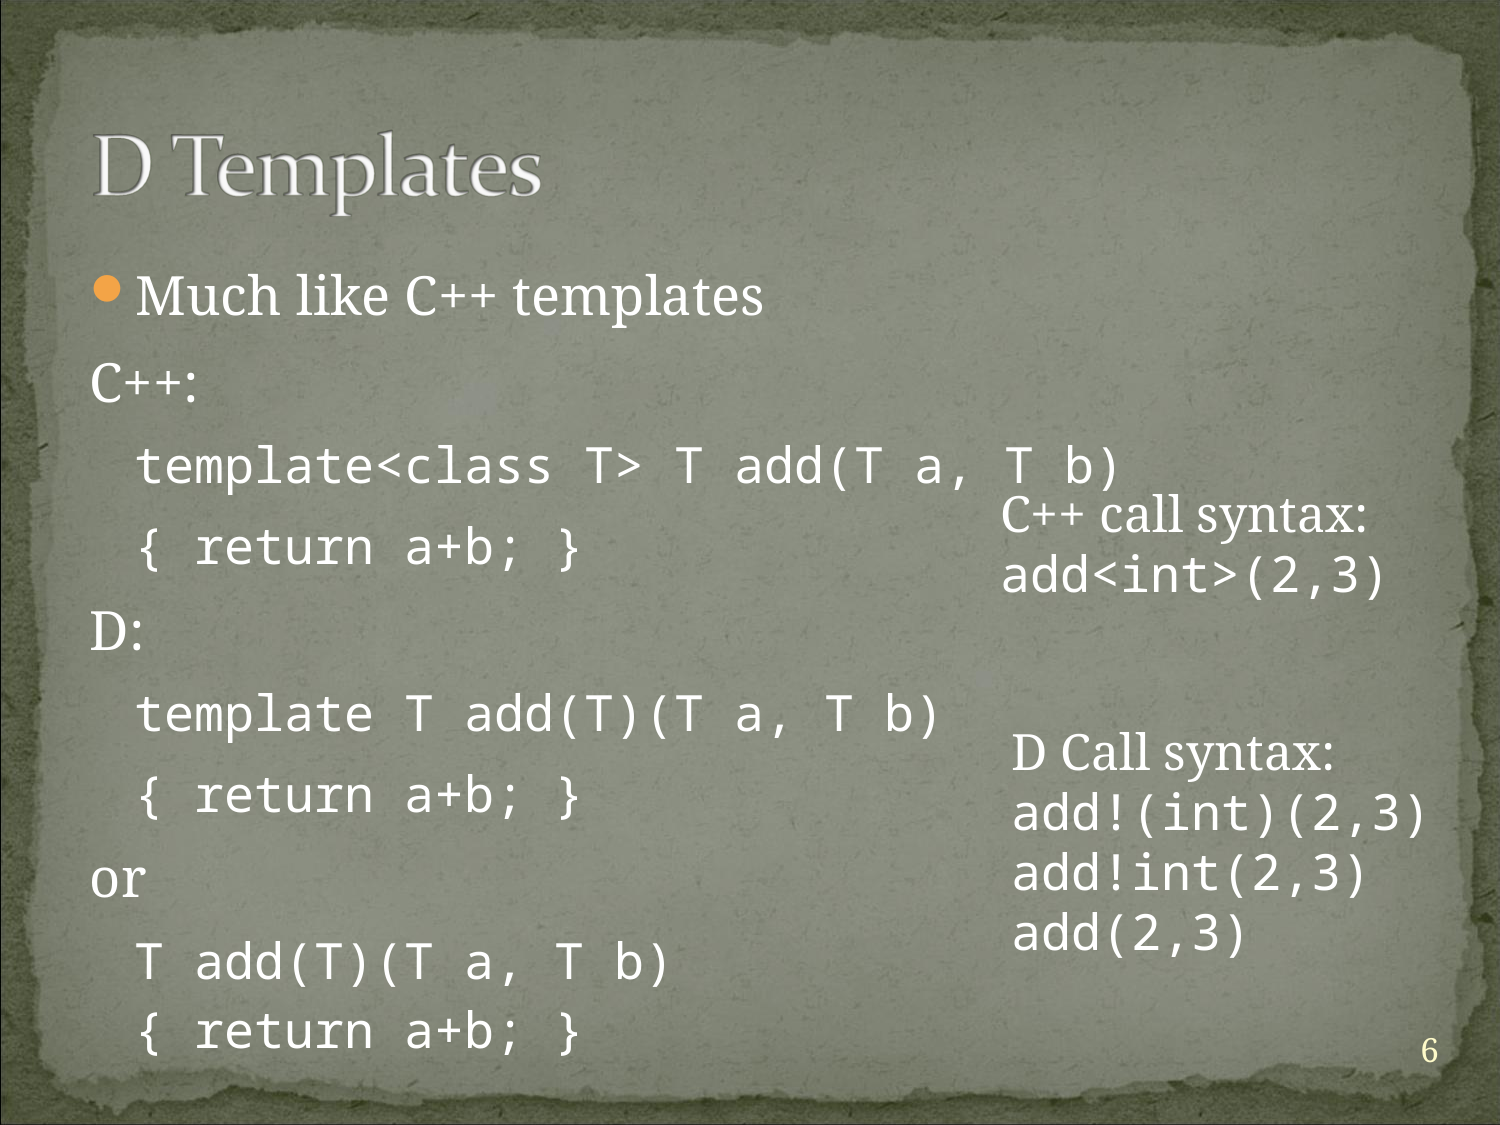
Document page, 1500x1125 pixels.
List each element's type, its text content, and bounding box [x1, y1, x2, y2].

text_box D Call syntax: add!(int)(2,3) add!int(2,3) add(2,3) [996, 712, 1477, 968]
text_box 31 [1379, 1014, 1480, 1090]
text_box [35, 23, 1427, 227]
list Much like C++ templates C++: template<class T> T add(T a, T b) { return a+b; } D: template T add(T)(T a, T b) { return a+b; } or T add(T)(T a, T b) { return a+b; } [75, 249, 1500, 1063]
text_box C++ call syntax: add<int>(2,3) [985, 474, 1436, 611]
picture [0, 0, 1500, 1125]
